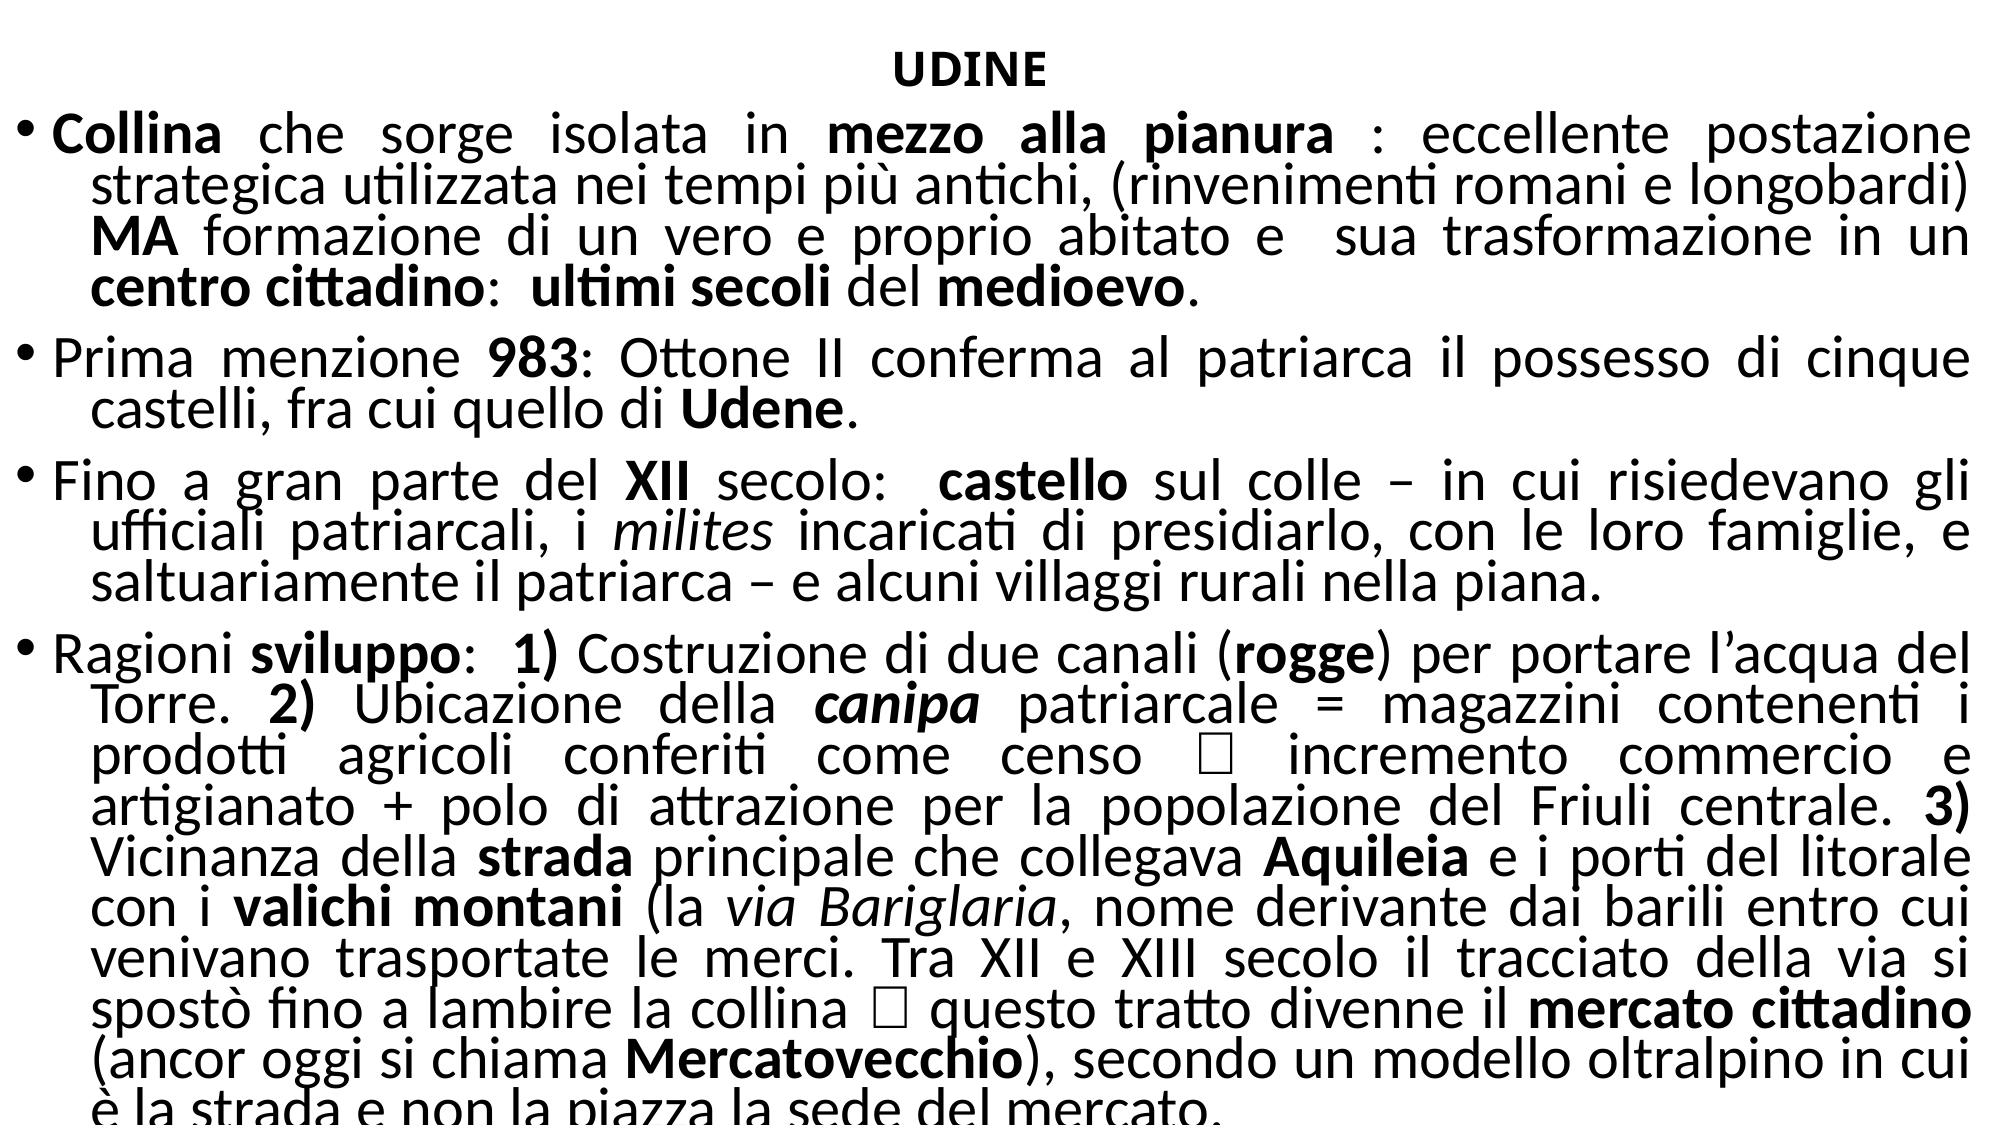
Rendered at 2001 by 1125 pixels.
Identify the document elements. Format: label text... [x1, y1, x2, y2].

title UDINE [130, 36, 1810, 105]
list Collina che sorge isolata in mezzo alla pianura : eccellente postazione strategica utilizzata nei tempi più antichi, (rinvenimenti romani e longobardi) MA formazione di un vero e proprio abitato e sua trasformazione in un centro cittadino: ultimi secoli del medioevo. Prima menzione 983: Ottone II conferma al patriarca il possesso di cinque castelli, fra cui quello di Udene. Fino a gran parte del XII secolo: castello sul colle – in cui risiedevano gli ufficiali patriarcali, i milites incaricati di presidiarlo, con le loro famiglie, e saltuariamente il patriarca – e alcuni villaggi rurali nella piana. Ragioni sviluppo: 1) Costruzione di due canali (rogge) per portare l’acqua del Torre. 2) Ubicazione della canipa patriarcale = magazzini contenenti i prodotti agricoli conferiti come censo  incremento commercio e artigianato + polo di attrazione per la popolazione del Friuli centrale. 3) Vicinanza della strada principale che collegava Aquileia e i porti del litorale con i valichi montani (la via Bariglaria, nome derivante dai barili entro cui venivano trasportate le merci. Tra XII e XIII secolo il tracciato della via si spostò fino a lambire la collina  questo tratto divenne il mercato cittadino (ancor oggi si chiama Mercatovecchio), secondo un modello oltralpino in cui è la strada e non la piazza la sede del mercato. [0, 105, 1988, 1125]
